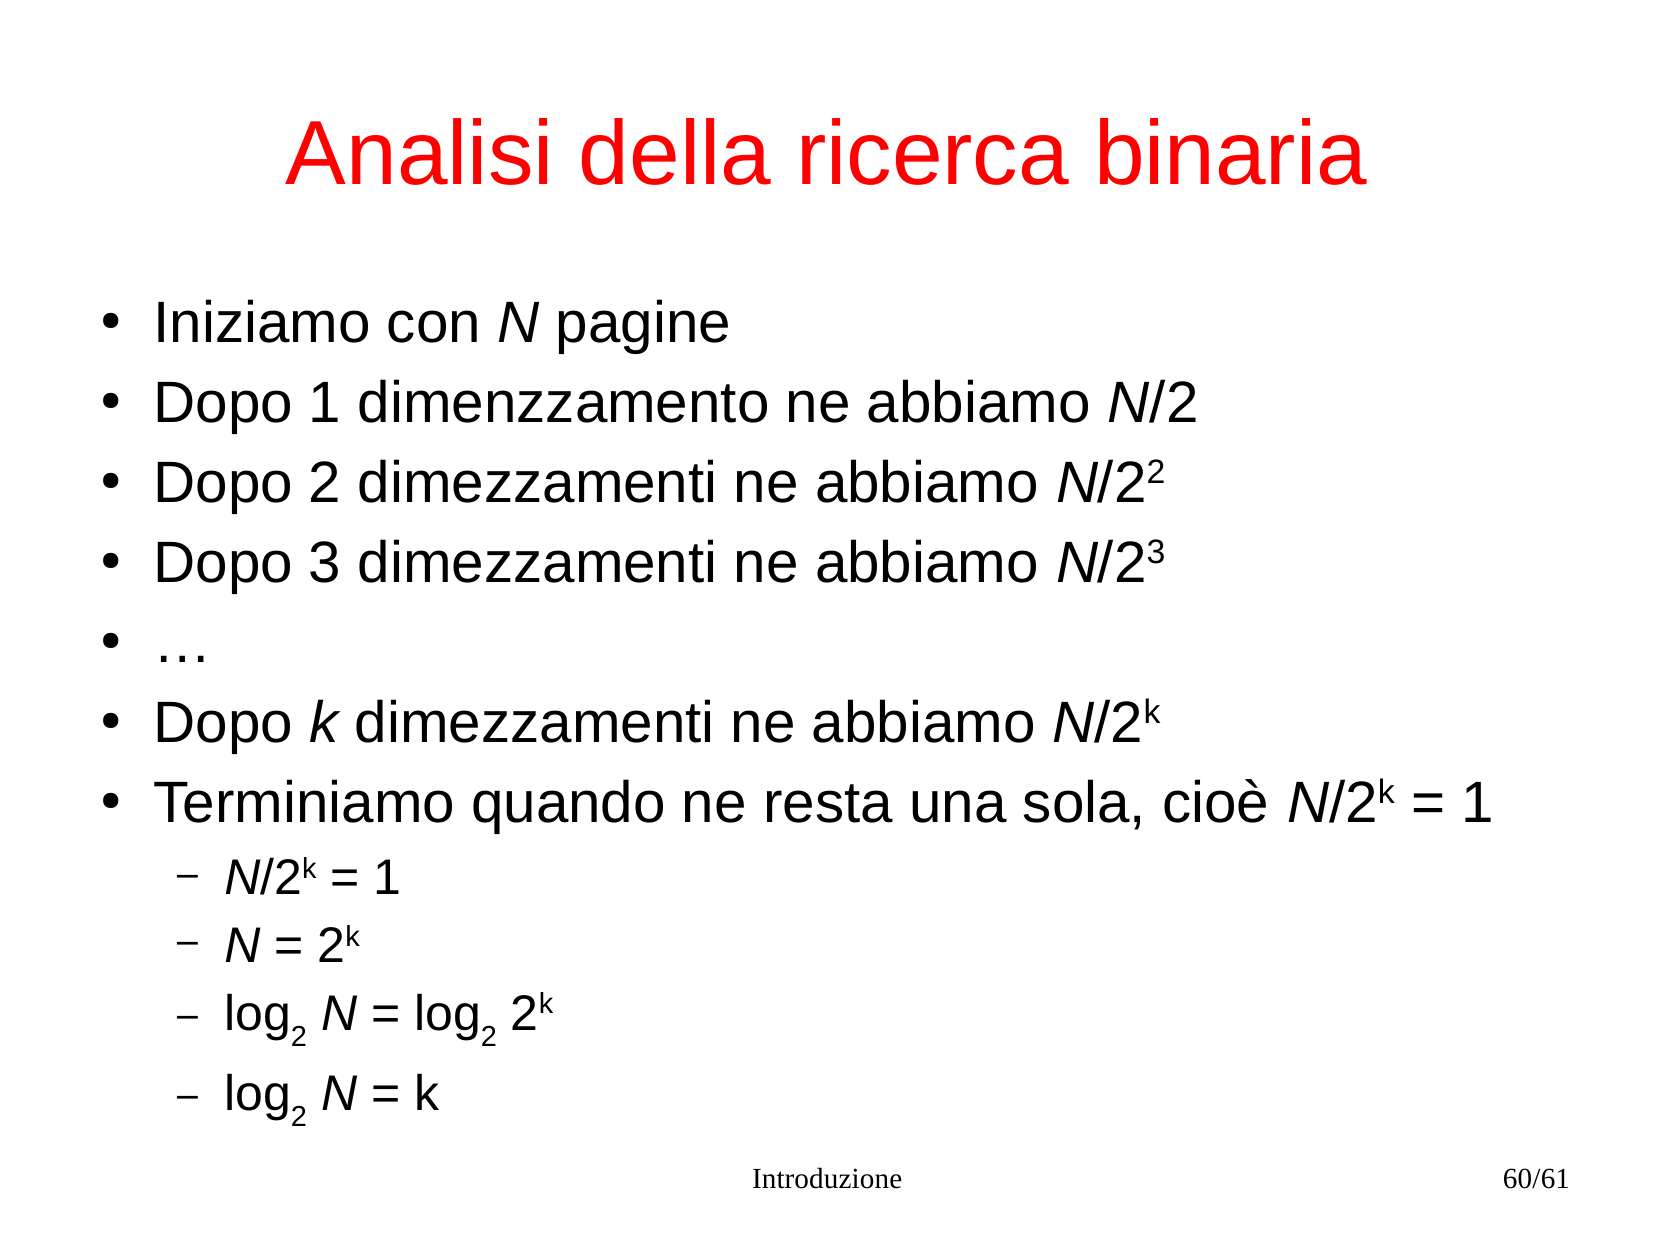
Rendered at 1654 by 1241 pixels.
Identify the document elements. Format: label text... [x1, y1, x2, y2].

title Analisi della ricerca binaria [82, 49, 1571, 257]
list Iniziamo con N pagine Dopo 1 dimenzzamento ne abbiamo N/2 Dopo 2 dimezzamenti ne abbiamo N/22 Dopo 3 dimezzamenti ne abbiamo N/23 … Dopo k dimezzamenti ne abbiamo N/2k Terminiamo quando ne resta una sola, cioè N/2k = 1 N/2k = 1 N = 2k log2 N = log2 2k log2 N = k [82, 290, 1571, 1133]
